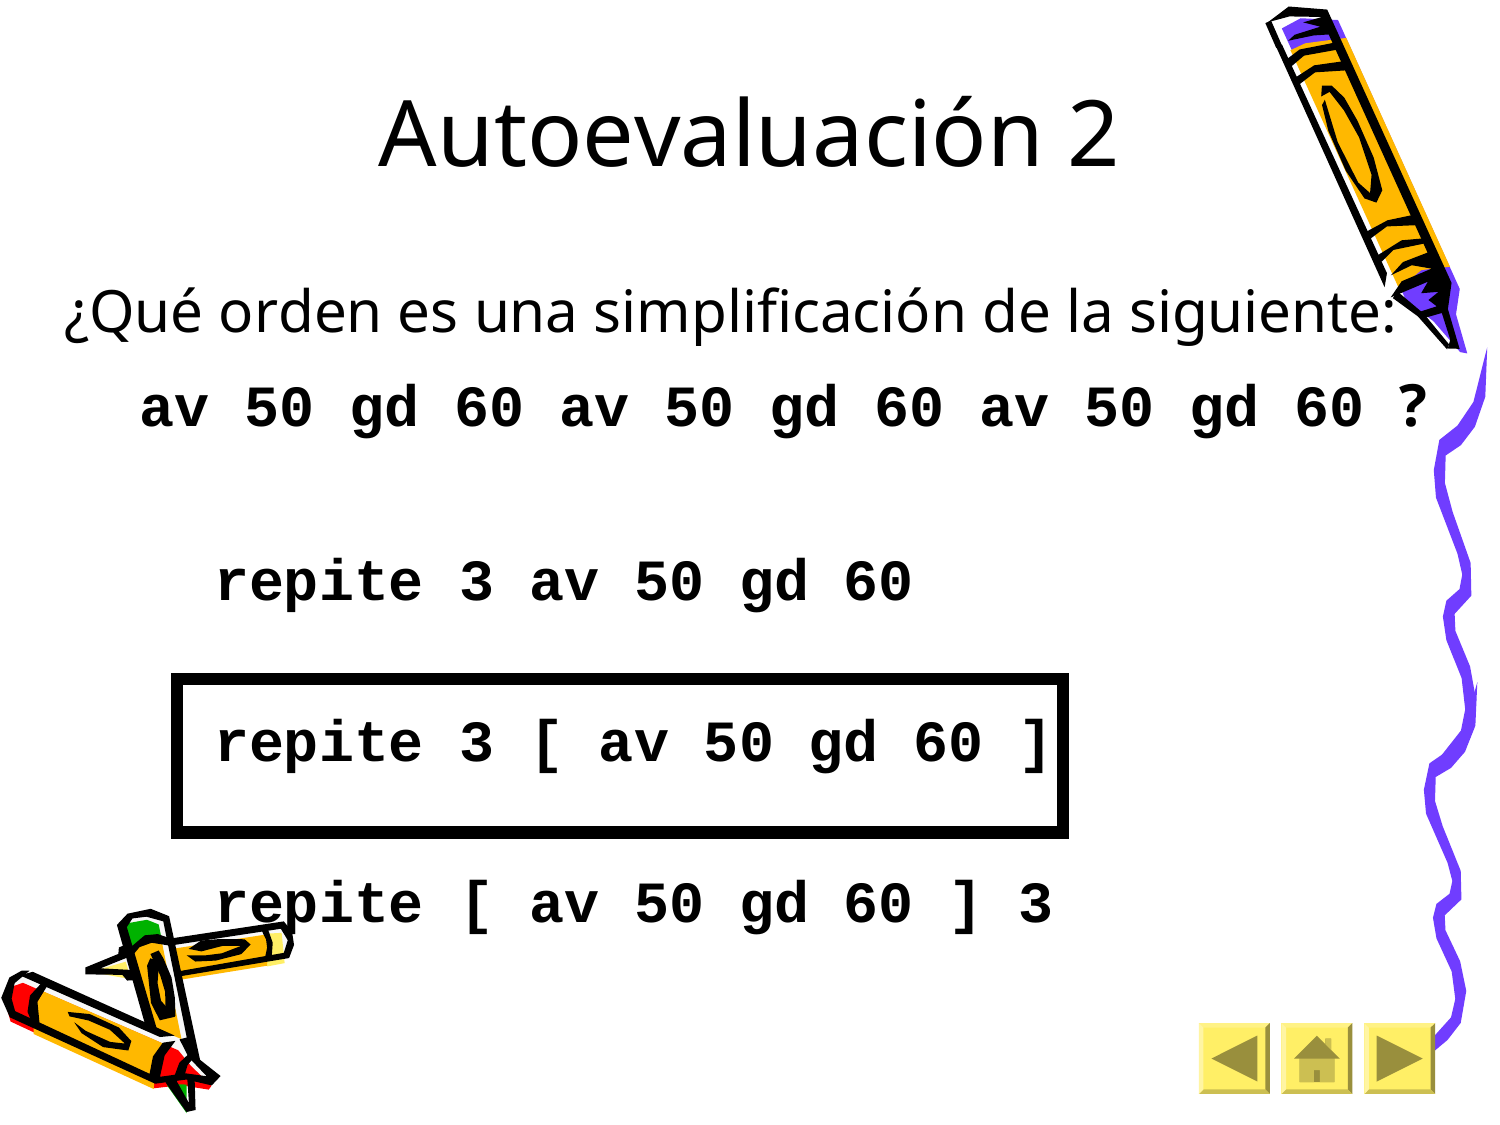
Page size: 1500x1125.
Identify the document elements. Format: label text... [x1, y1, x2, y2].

text_box [1200, 1023, 1270, 1094]
text_box [1366, 1023, 1436, 1094]
text_box [1283, 1023, 1353, 1094]
title Autoevaluación 2 [49, 37, 1451, 225]
list ¿Qué orden es una simplificación de la siguiente: av 50 gd 60 av 50 gd 60 av 50 gd 60 ? repite 3 av 50 gd 60 repite 3 [ av 50 gd 60 ] repite [ av 50 gd 60 ] 3 [49, 262, 1459, 977]
